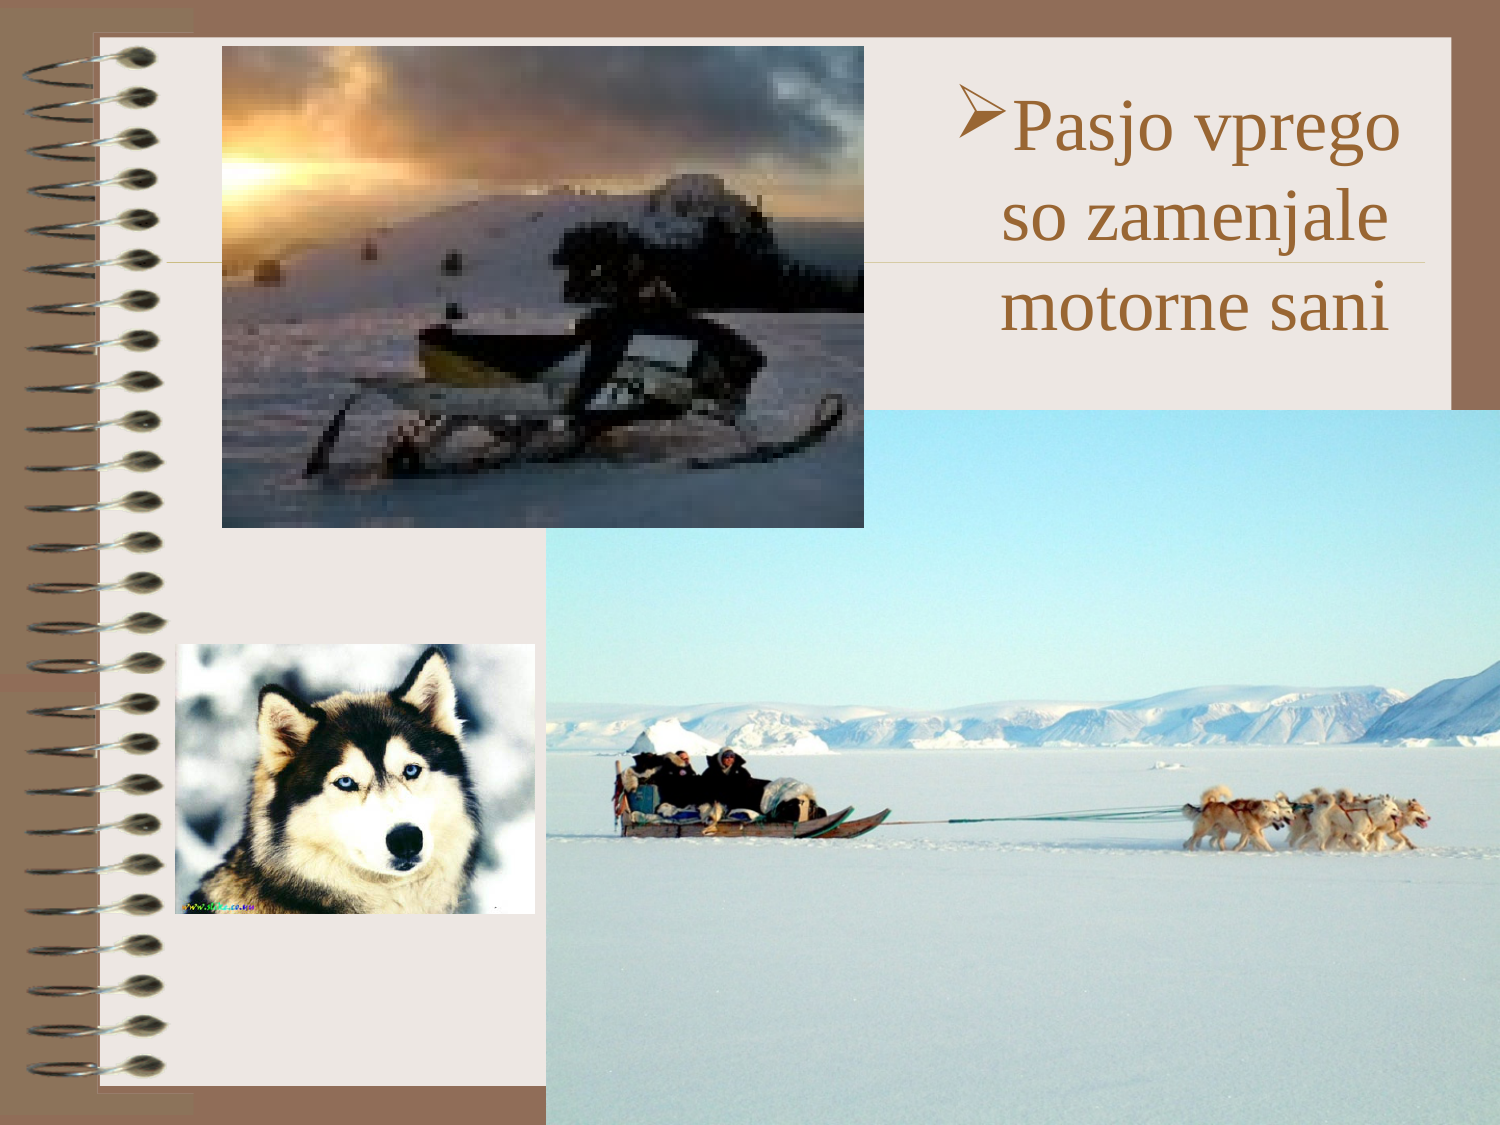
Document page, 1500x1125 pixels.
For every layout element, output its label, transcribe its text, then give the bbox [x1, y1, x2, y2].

picture [222, 46, 1500, 1125]
title Pasjo vprego so zamenjale motorne sani [902, 35, 1454, 387]
picture [0, 8, 535, 1115]
